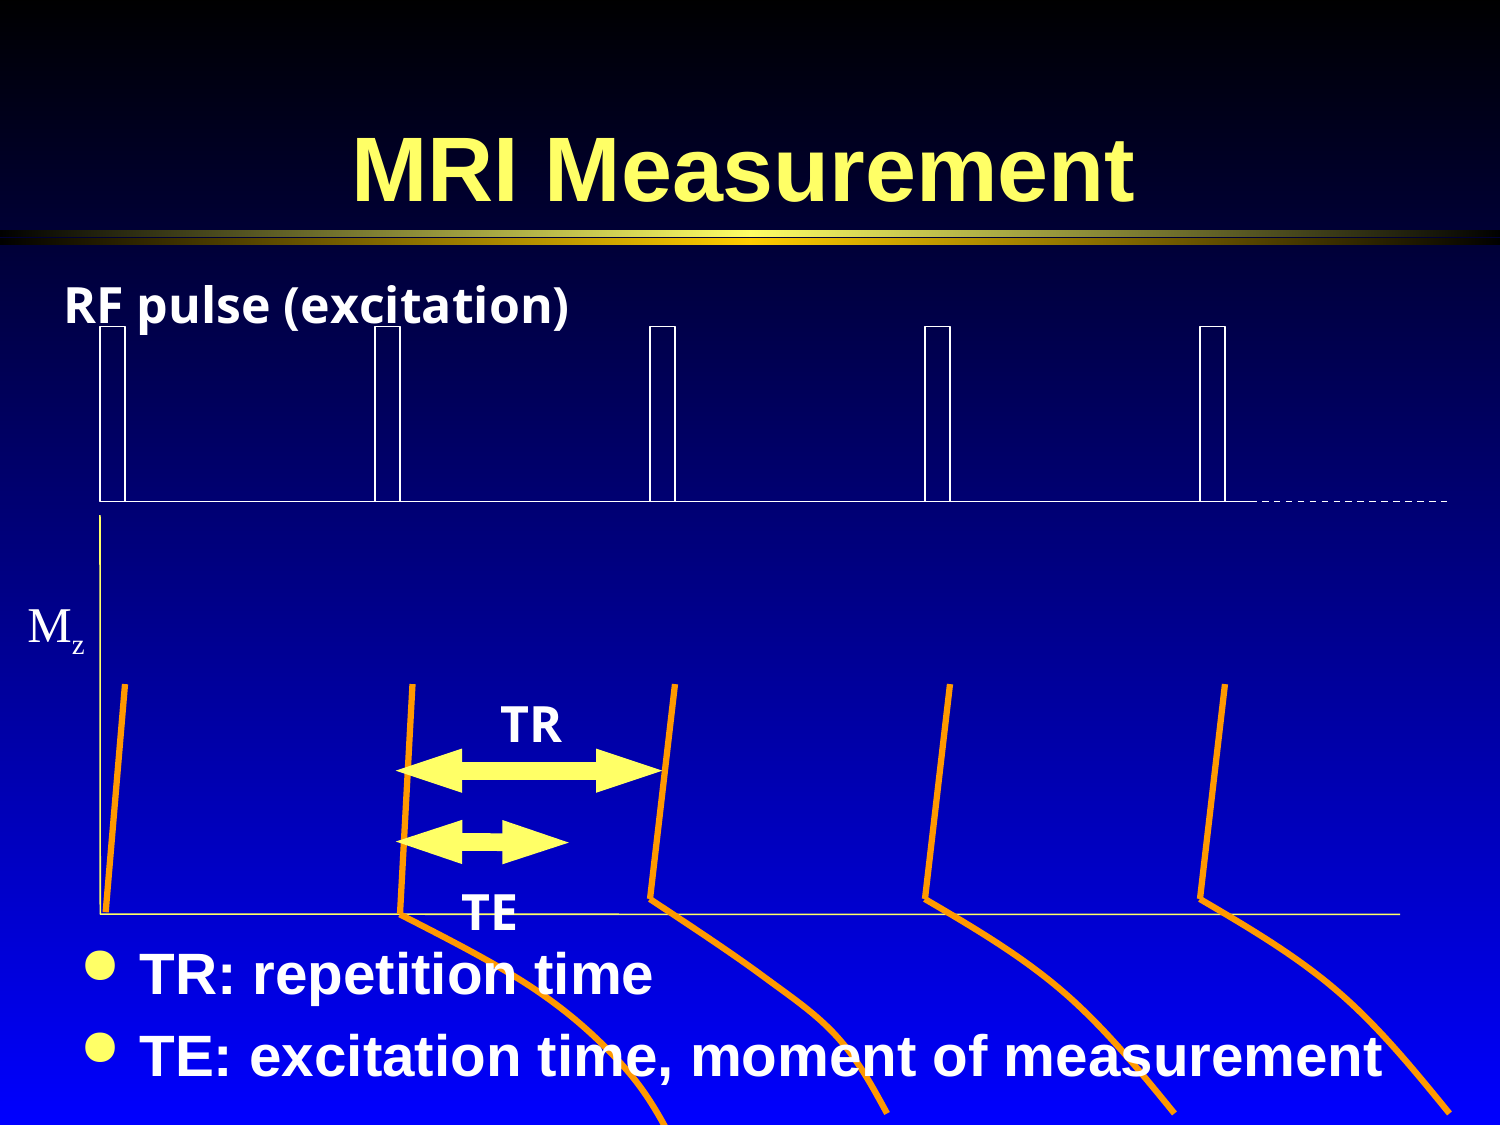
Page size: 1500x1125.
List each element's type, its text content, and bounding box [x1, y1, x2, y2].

text_box Mz [12, 584, 151, 665]
list TR: repetition time TE: excitation time, moment of measurement [83, 952, 1465, 1117]
text_box RF pulse (excitation) [63, 264, 653, 326]
text_box TR [500, 683, 578, 745]
text_box TE [461, 871, 534, 933]
title MRI Measurement [99, 0, 1388, 225]
